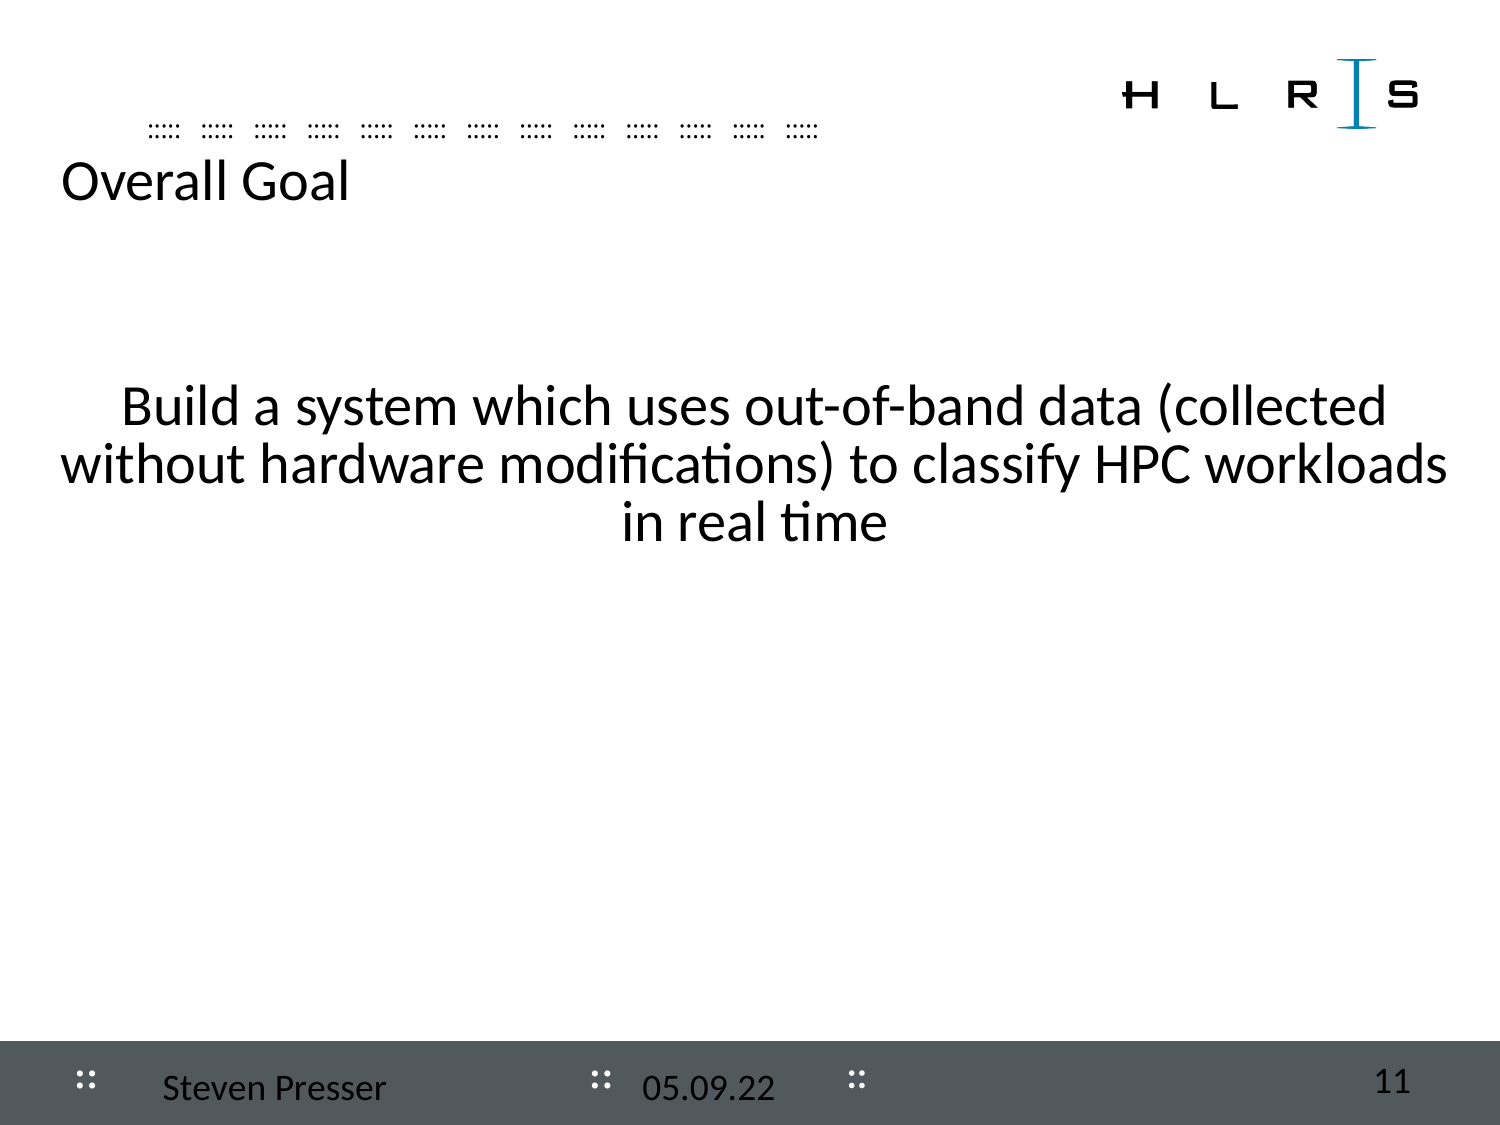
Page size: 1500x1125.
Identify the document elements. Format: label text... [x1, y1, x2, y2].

picture [1122, 59, 1353, 108]
picture [1360, 59, 1418, 108]
subtitle Build a system which uses out-of-band data (collected without hardware modifications) to classify HPC workloads in real time [46, 108, 1464, 829]
